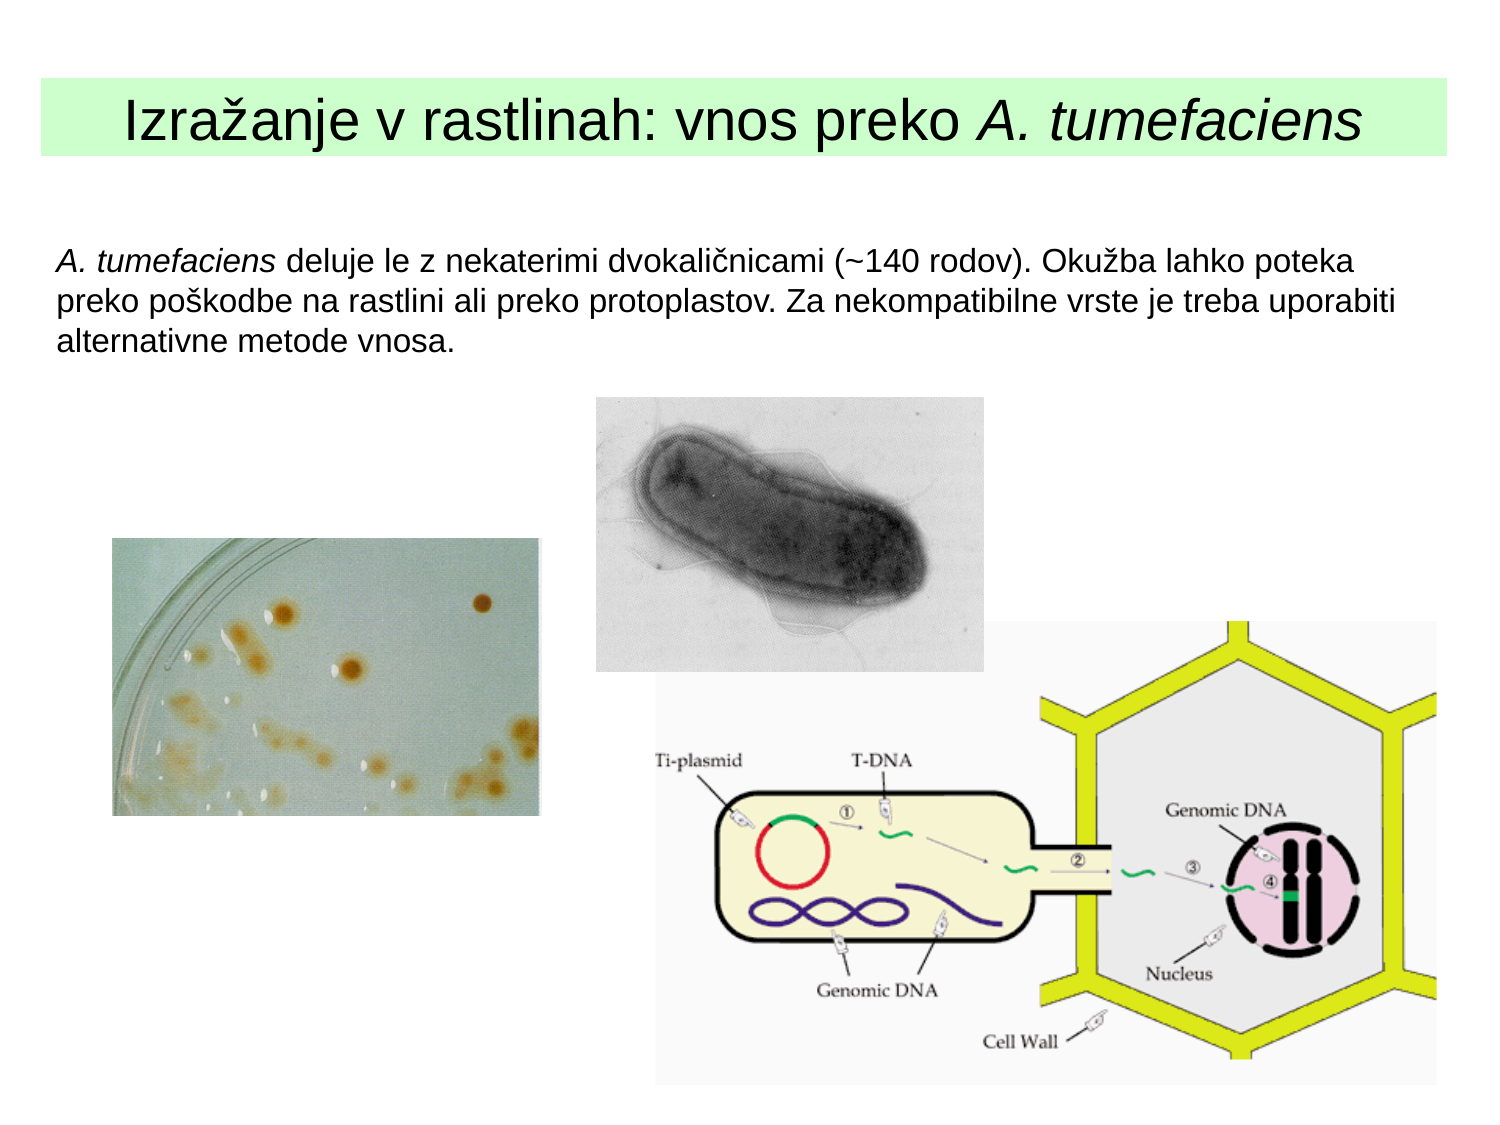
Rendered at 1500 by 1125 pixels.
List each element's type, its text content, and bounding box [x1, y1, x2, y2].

picture [112, 538, 542, 816]
picture [596, 397, 1437, 1085]
list A. tumefaciens deluje le z nekaterimi dvokaličnicami (~140 rodov). Okužba lahko poteka preko poškodbe na rastlini ali preko protoplastov. Za nekompatibilne vrste je treba uporabiti alternativne metode vnosa. [41, 231, 1450, 421]
title Izražanje v rastlinah: vnos preko A. tumefaciens [41, 78, 1447, 156]
